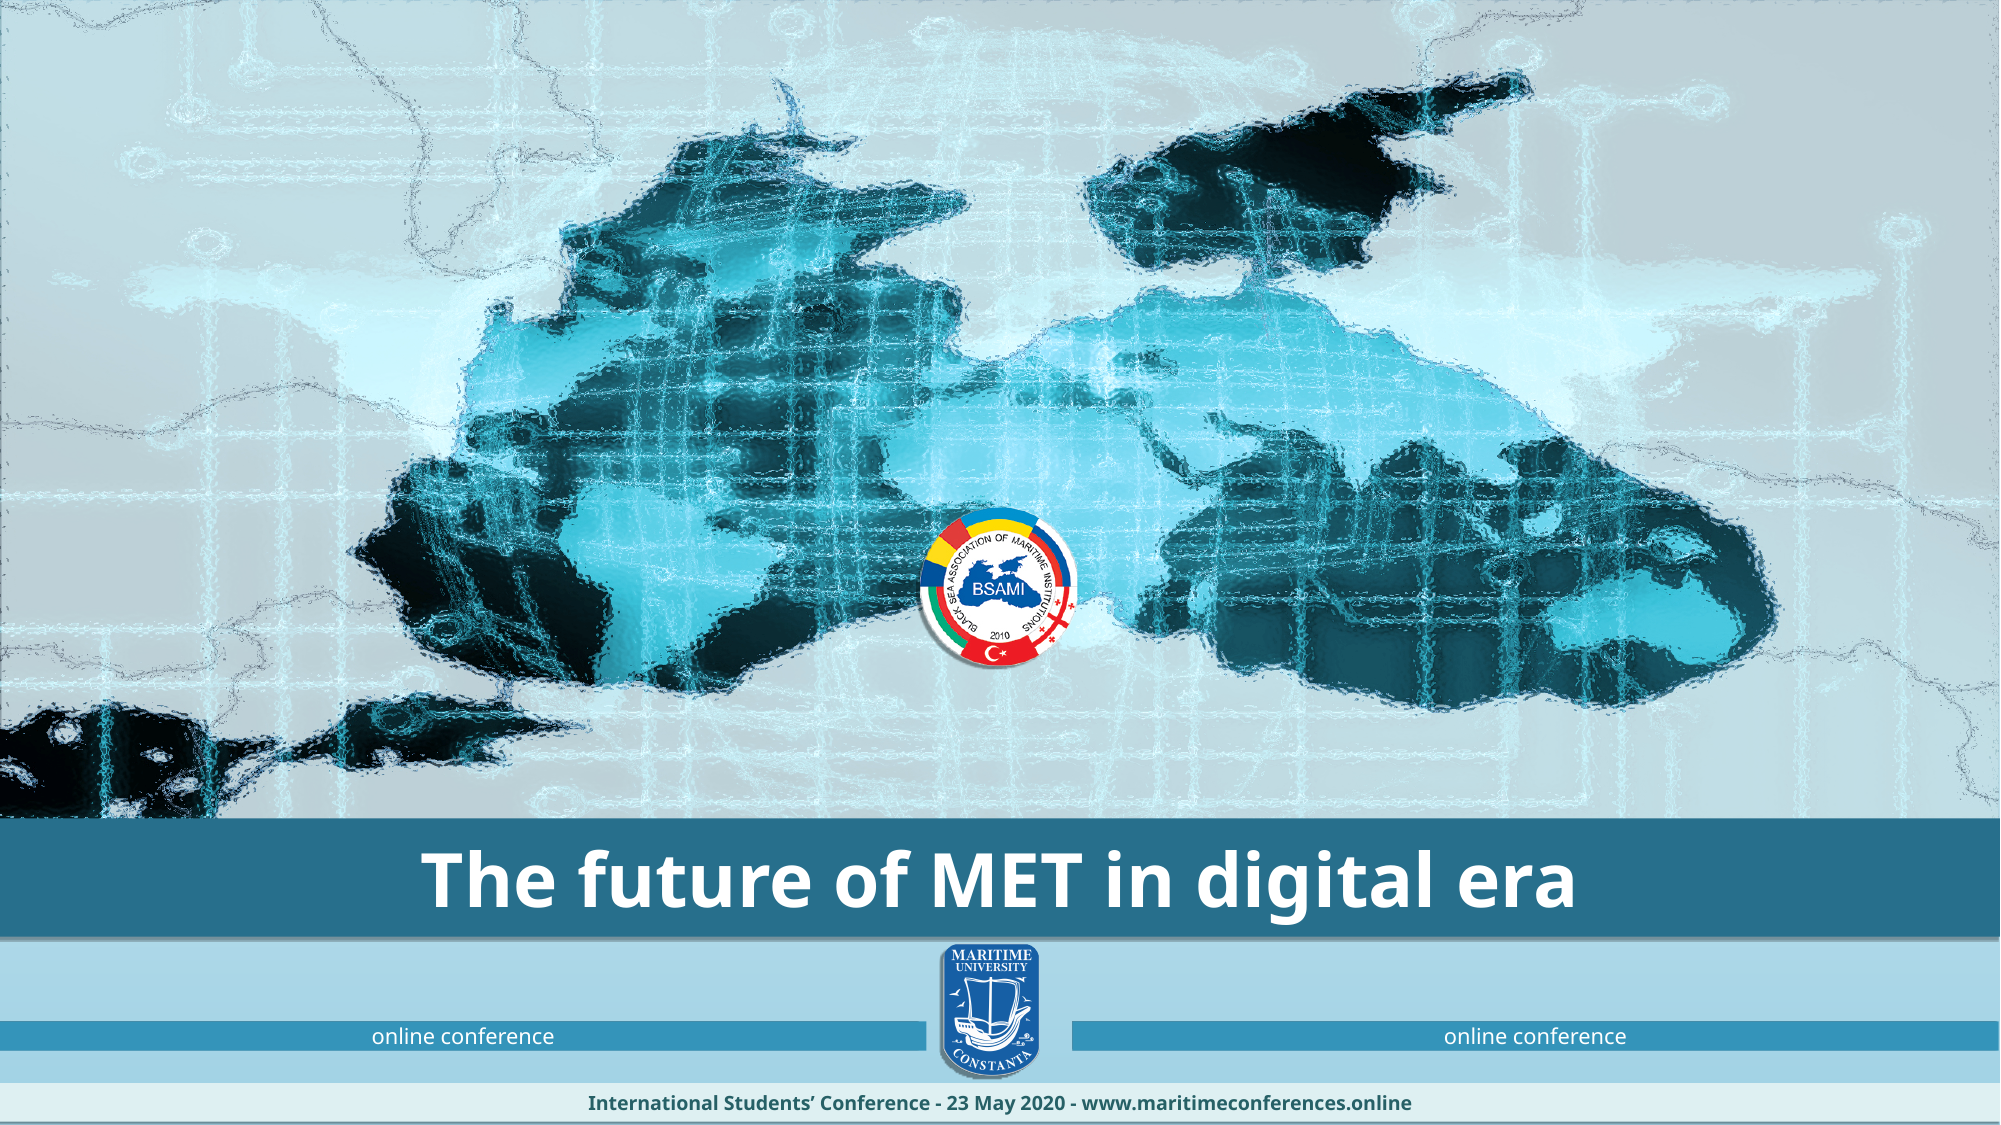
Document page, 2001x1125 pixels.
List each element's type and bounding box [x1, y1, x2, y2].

picture [0, 0, 1999, 818]
picture [943, 943, 1040, 1076]
